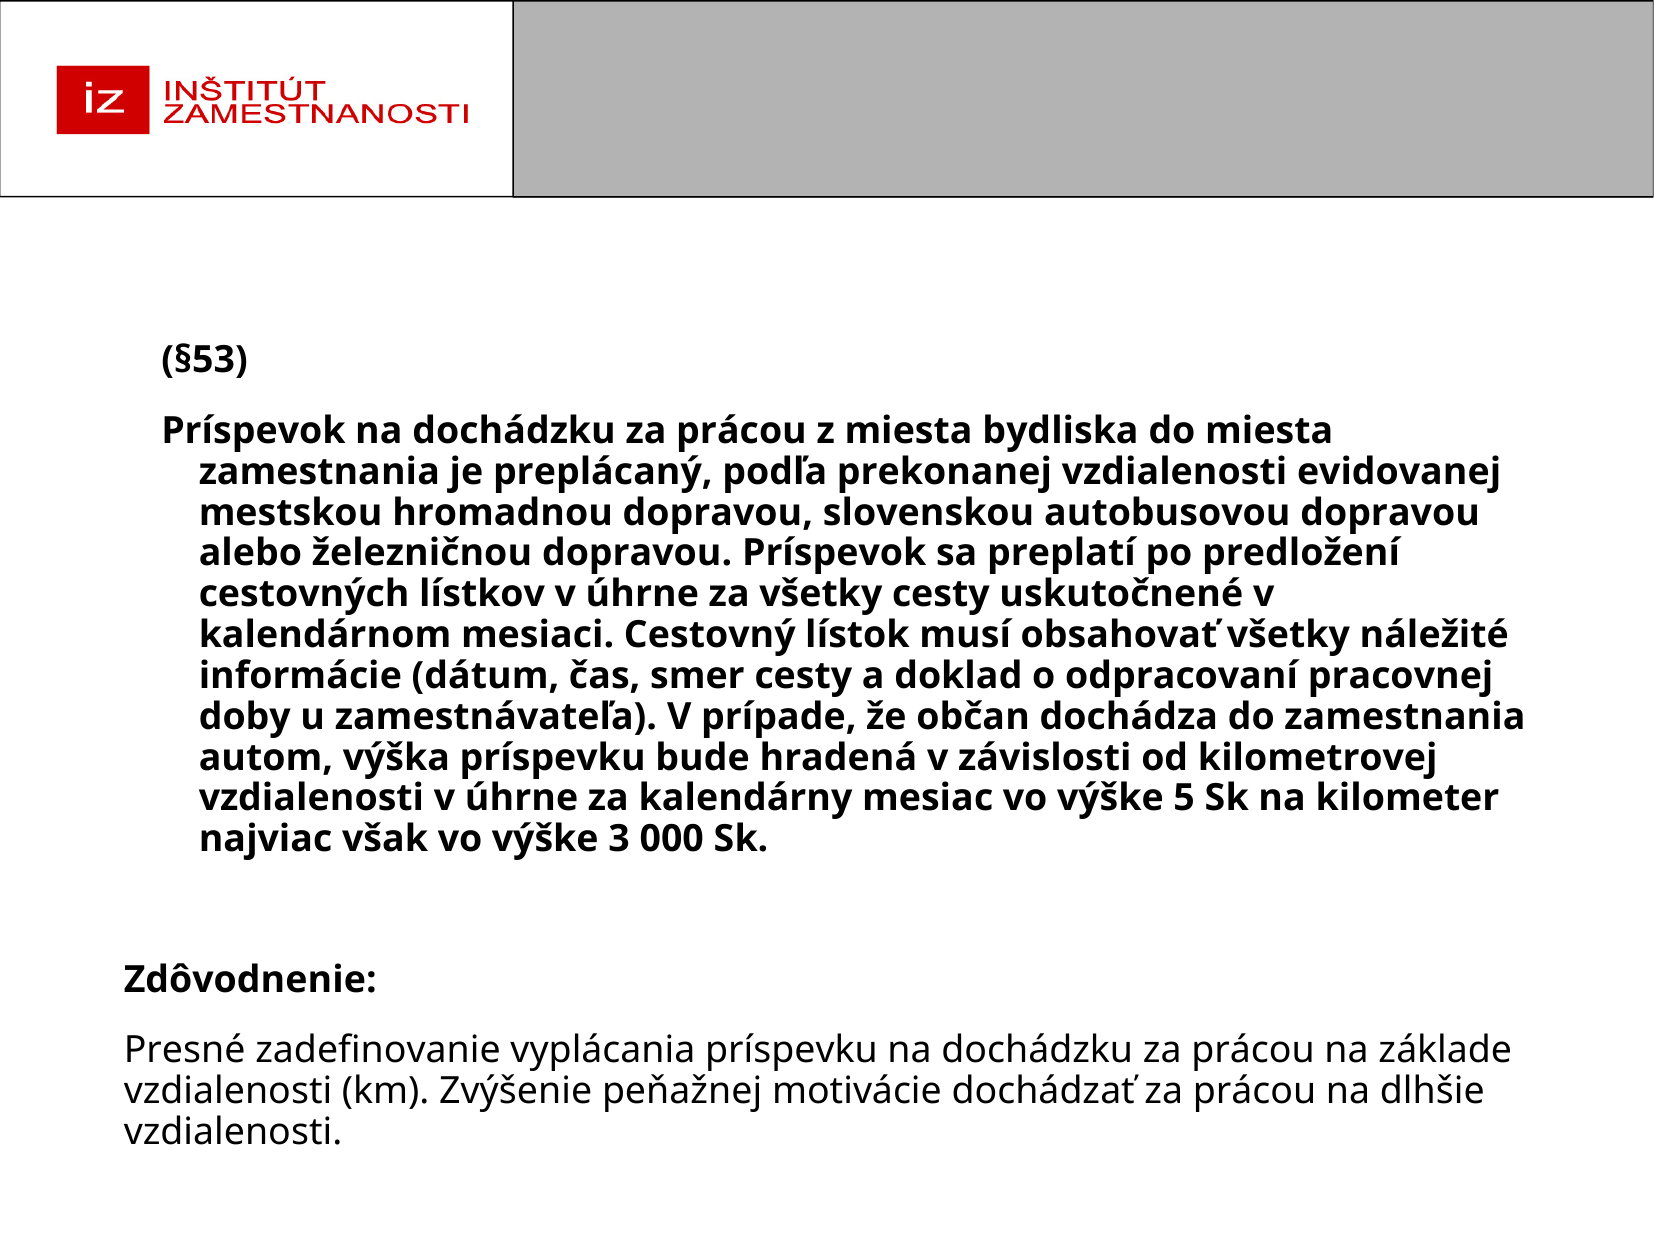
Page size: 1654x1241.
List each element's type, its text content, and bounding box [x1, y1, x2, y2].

picture [5, 6, 513, 190]
list (§53) Príspevok na dochádzku za prácou z miesta bydliska do miesta zamestnania je preplácaný, podľa prekonanej vzdialenosti evidovanej mestskou hromadnou dopravou, slovenskou autobusovou dopravou alebo železničnou dopravou. Príspevok sa preplatí po predložení cestovných lístkov v úhrne za všetky cesty uskutočnené v kalendárnom mesiaci. Cestovný lístok musí obsahovať všetky náležité informácie (dátum, čas, smer cesty a doklad o odpracovaní pracovnej doby u zamestnávateľa). V prípade, že občan dochádza do zamestnania autom, výška príspevku bude hradená v závislosti od kilometrovej vzdialenosti v úhrne za kalendárny mesiac vo výške 5 Sk na kilometer najviac však vo výške 3 000 Sk. Zdôvodnenie: Presné zadefinovanie vyplácania príspevku na dochádzku za prácou na základe vzdialenosti (km). Zvýšenie peňažnej motivácie dochádzať za prácou na dlhšie vzdialenosti. [123, 340, 1536, 1123]
text_box [0, 0, 1654, 197]
